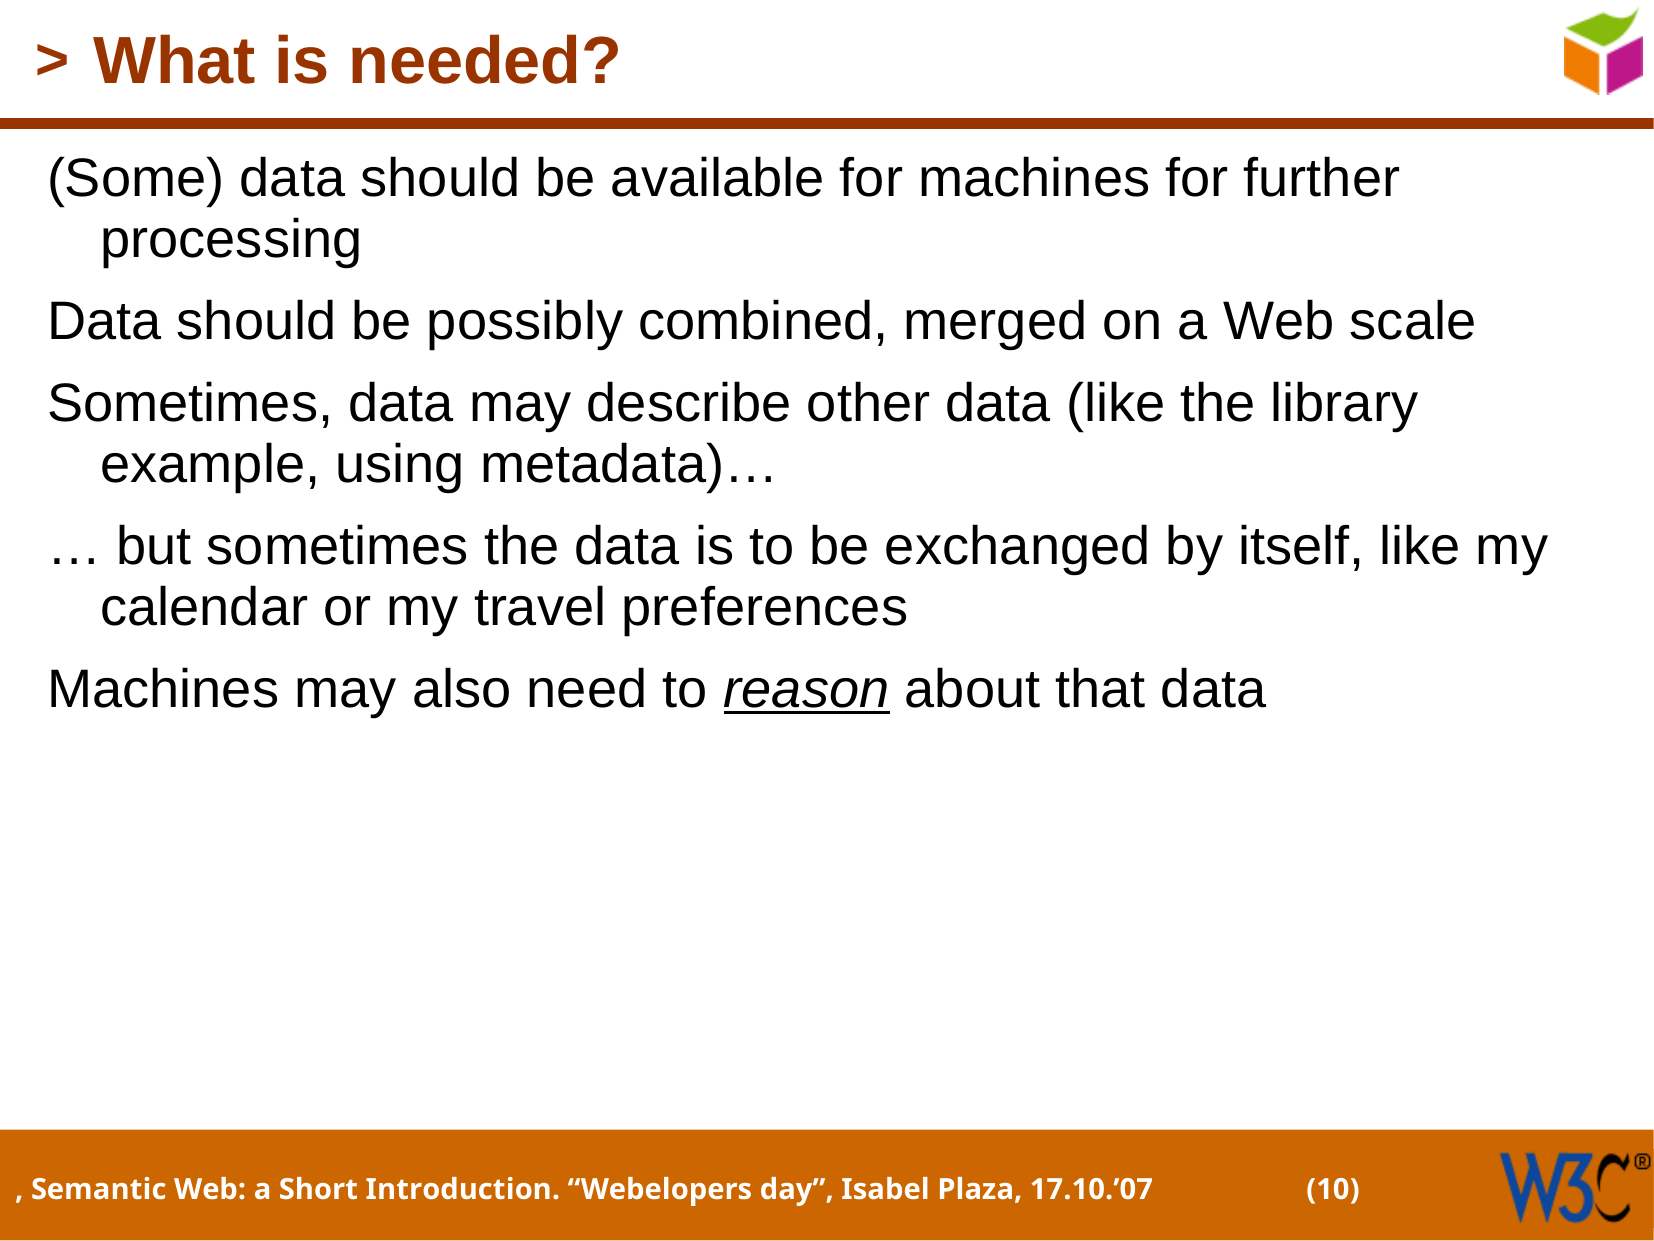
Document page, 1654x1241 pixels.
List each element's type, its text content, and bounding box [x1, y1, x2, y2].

title What is needed? [93, 7, 1493, 111]
picture [1495, 1149, 1654, 1228]
list (Some) data should be available for machines for further processing Data should be possibly combined, merged on a Web scale Sometimes, data may describe other data (like the library example, using metadata)… … but sometimes the data is to be exchanged by itself, like my calendar or my travel preferences Machines may also need to reason about that data [29, 147, 1624, 1119]
picture [1564, 5, 1643, 95]
